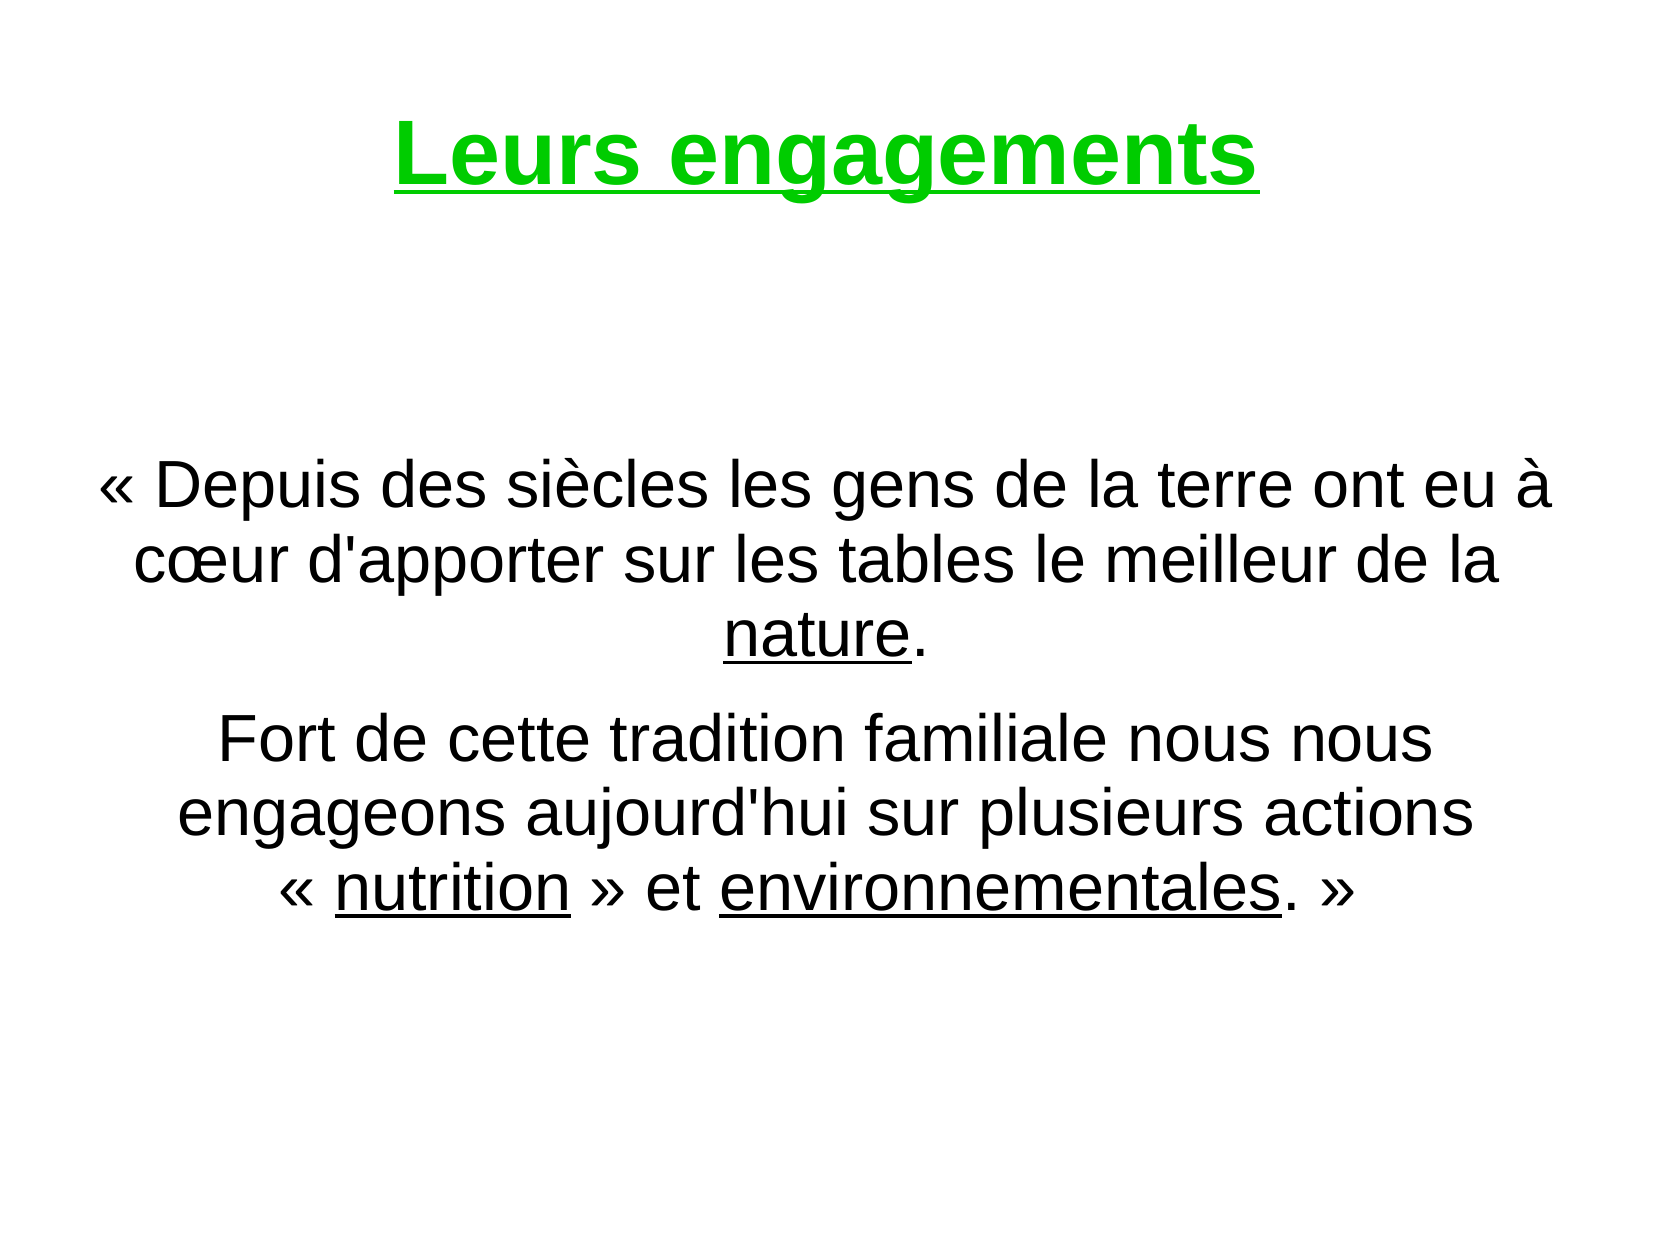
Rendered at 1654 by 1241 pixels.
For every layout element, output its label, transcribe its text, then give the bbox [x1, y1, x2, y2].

list « Depuis des siècles les gens de la terre ont eu à cœur d'apporter sur les tables le meilleur de la nature. Fort de cette tradition familiale nous nous engageons aujourd'hui sur plusieurs actions « nutrition » et environnementales. » [82, 342, 1571, 1062]
title Leurs engagements [82, 49, 1571, 257]
